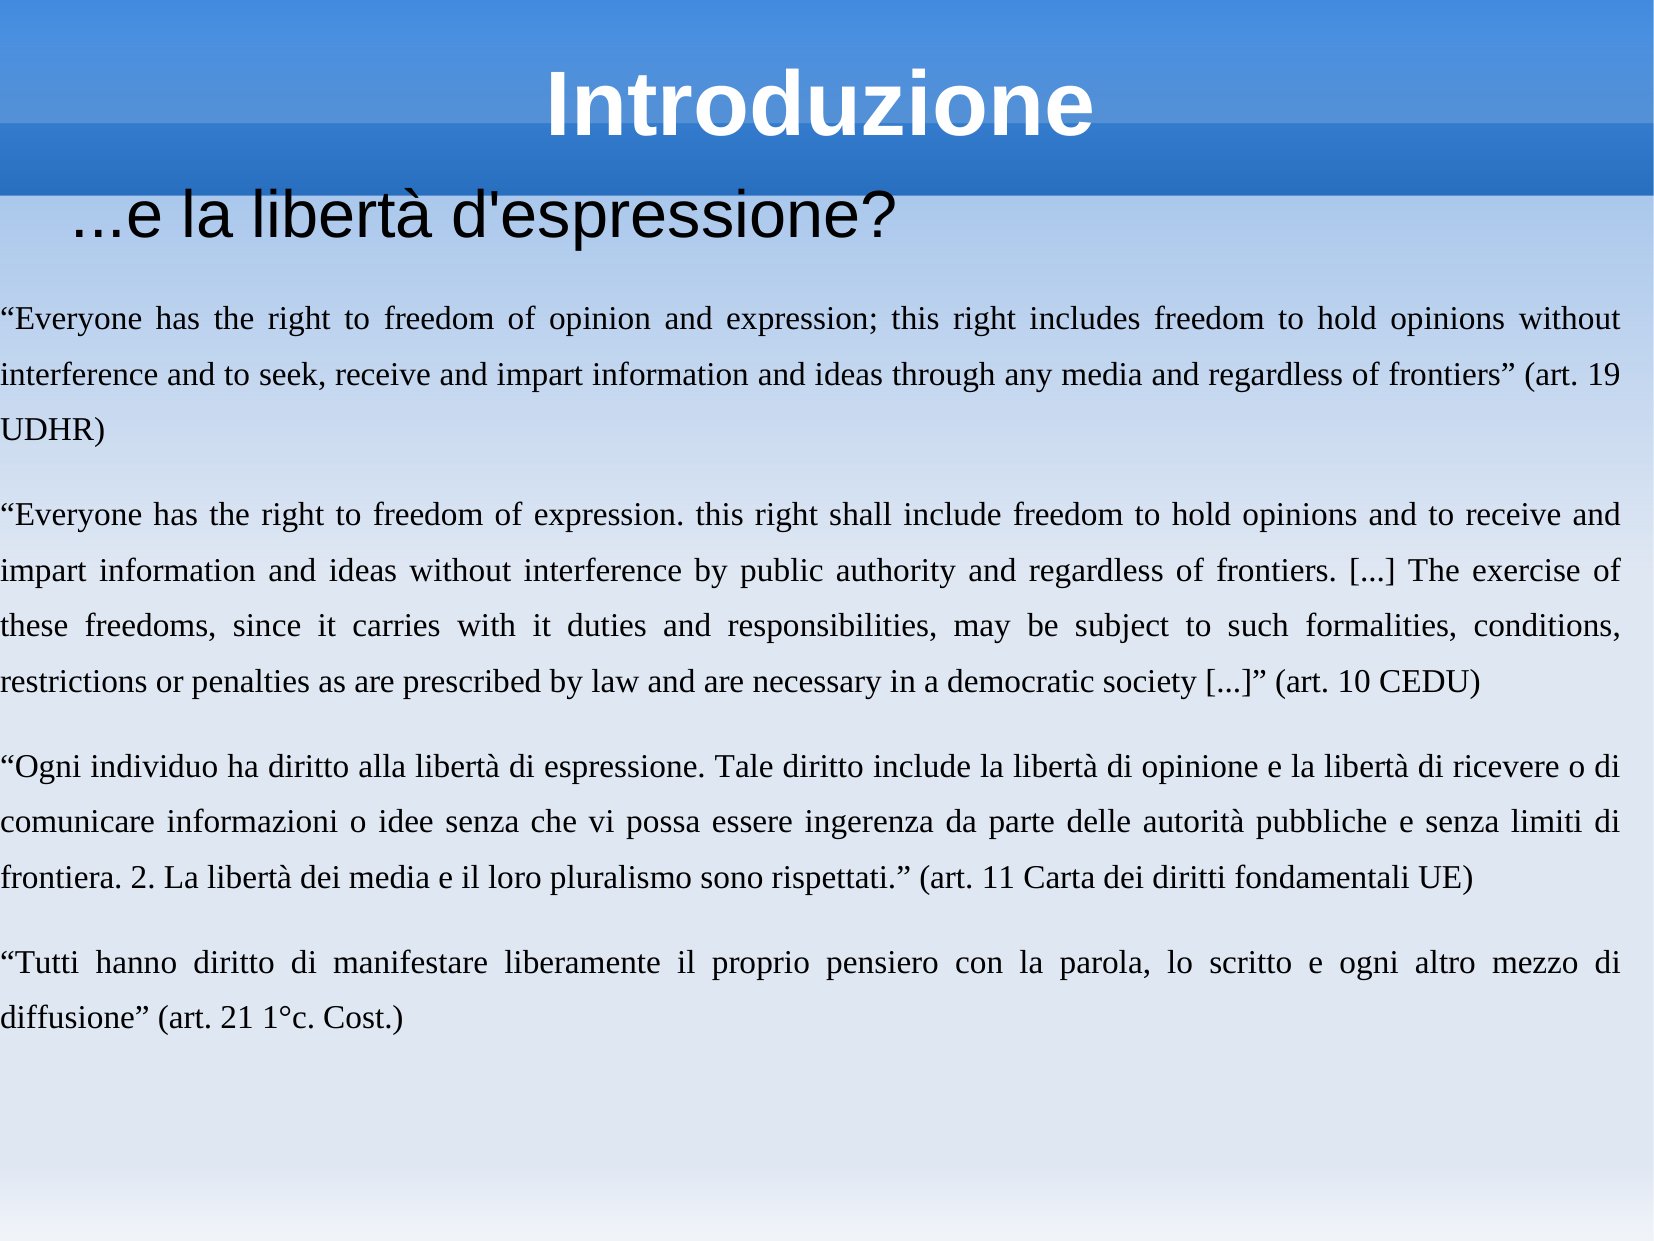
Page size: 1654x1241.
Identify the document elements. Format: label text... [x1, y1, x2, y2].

list ...e la libertà d'espressione? “Everyone has the right to freedom of opinion and expression; this right includes freedom to hold opinions without interference and to seek, receive and impart information and ideas through any media and regardless of frontiers” (art. 19 UDHR) “Everyone has the right to freedom of expression. this right shall include freedom to hold opinions and to receive and impart information and ideas without interference by public authority and regardless of frontiers. [...] The exercise of these freedoms, since it carries with it duties and responsibilities, may be subject to such formalities, conditions, restrictions or penalties as are prescribed by law and are necessary in a democratic society [...]” (art. 10 CEDU) “Ogni individuo ha diritto alla libertà di espressione. Tale diritto include la libertà di opinione e la libertà di ricevere o di comunicare informazioni o idee senza che vi possa essere ingerenza da parte delle autorità pubbliche e senza limiti di frontiera. 2. La libertà dei media e il loro pluralismo sono rispettati.” (art. 11 Carta dei diritti fondamentali UE) “Tutti hanno diritto di manifestare liberamente il proprio pensiero con la parola, lo scritto e ogni altro mezzo di diffusione” (art. 21 1°c. Cost.) [0, 177, 1625, 1241]
picture [0, 0, 1654, 1241]
title Introduzione [76, 7, 1565, 177]
